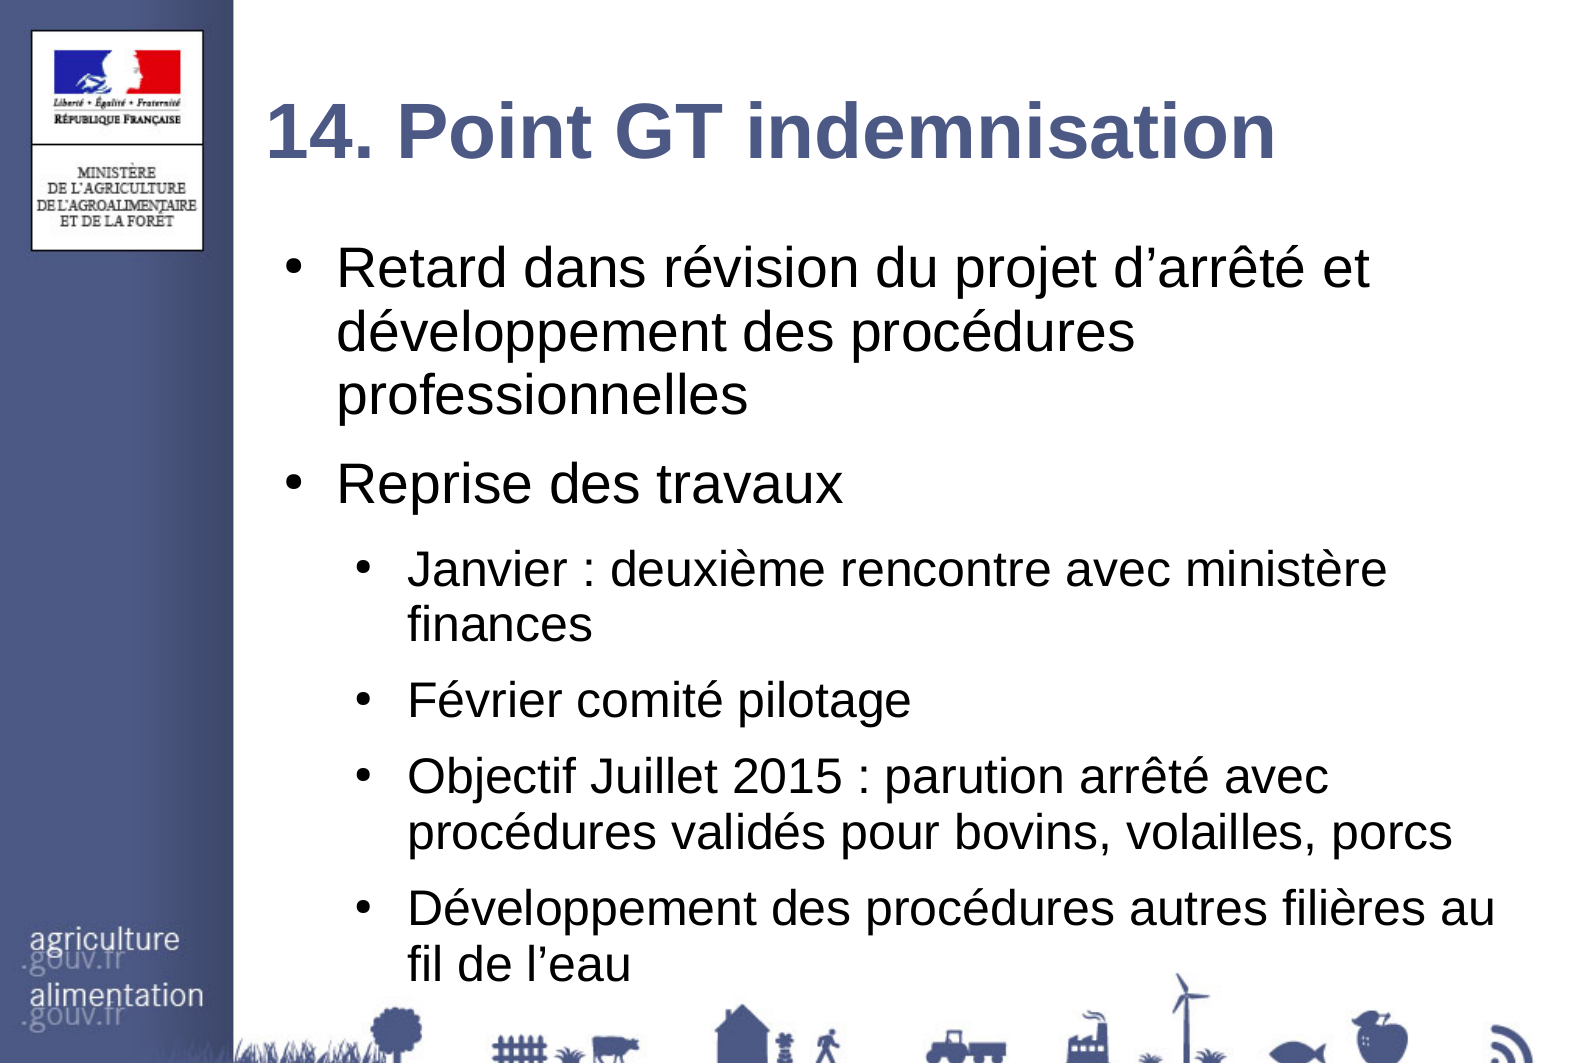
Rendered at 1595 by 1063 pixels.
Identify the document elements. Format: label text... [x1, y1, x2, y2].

title 14. Point GT indemnisation [265, 49, 1536, 213]
list Retard dans révision du projet d’arrêté et développement des procédures professionnelles Reprise des travaux Janvier : deuxième rencontre avec ministère finances Février comité pilotage Objectif Juillet 2015 : parution arrêté avec procédures validés pour bovins, volailles, porcs Développement des procédures autres filières au fil de l’eau [265, 236, 1536, 991]
picture [0, 0, 1595, 1063]
